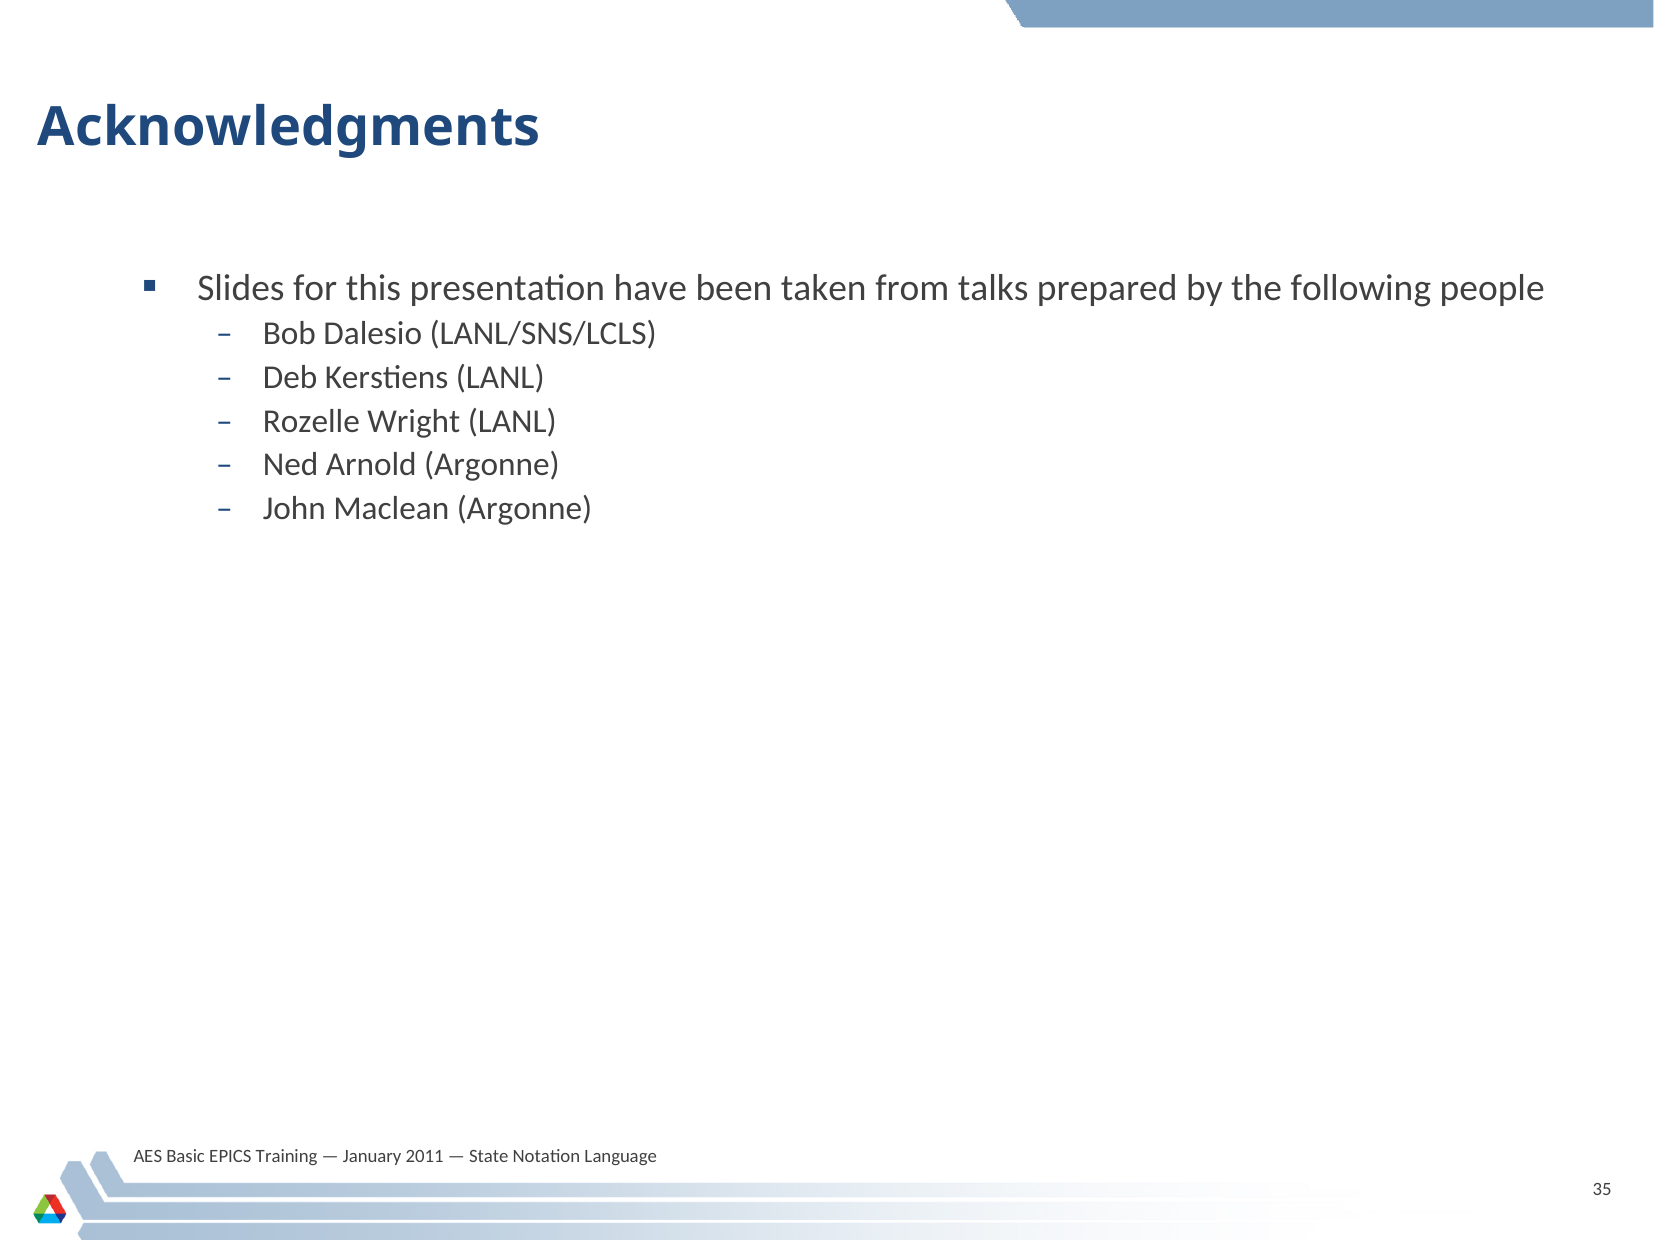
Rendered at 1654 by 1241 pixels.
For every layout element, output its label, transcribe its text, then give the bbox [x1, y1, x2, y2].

title Acknowledgments [23, 84, 1608, 170]
picture [0, 0, 1654, 29]
picture [0, 1143, 1654, 1240]
list Slides for this presentation have been taken from talks prepared by the following people Bob Dalesio (LANL/SNS/LCLS) Deb Kerstiens (LANL) Rozelle Wright (LANL) Ned Arnold (Argonne) John Maclean (Argonne) [126, 264, 1608, 769]
